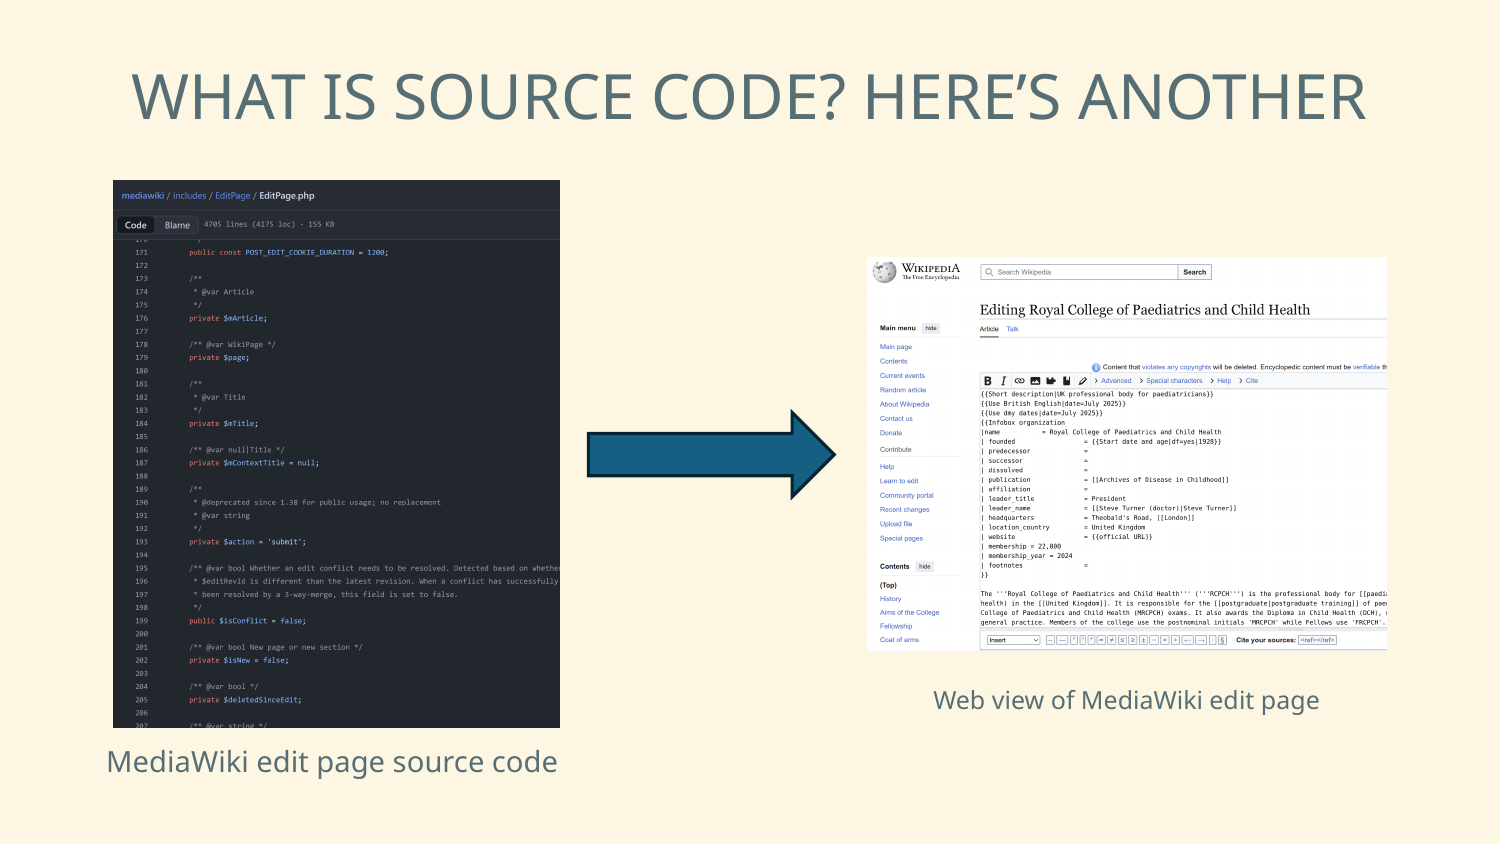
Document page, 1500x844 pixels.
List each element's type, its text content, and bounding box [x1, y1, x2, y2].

title WHAT IS SOURCE CODE? HERE’S ANOTHER [51, 47, 1449, 142]
text_box Web view of MediaWiki edit page​ [890, 678, 1364, 729]
text_box [588, 412, 835, 497]
picture [113, 180, 560, 729]
text_box MediaWiki edit page source code [56, 735, 608, 786]
picture [867, 257, 1387, 651]
